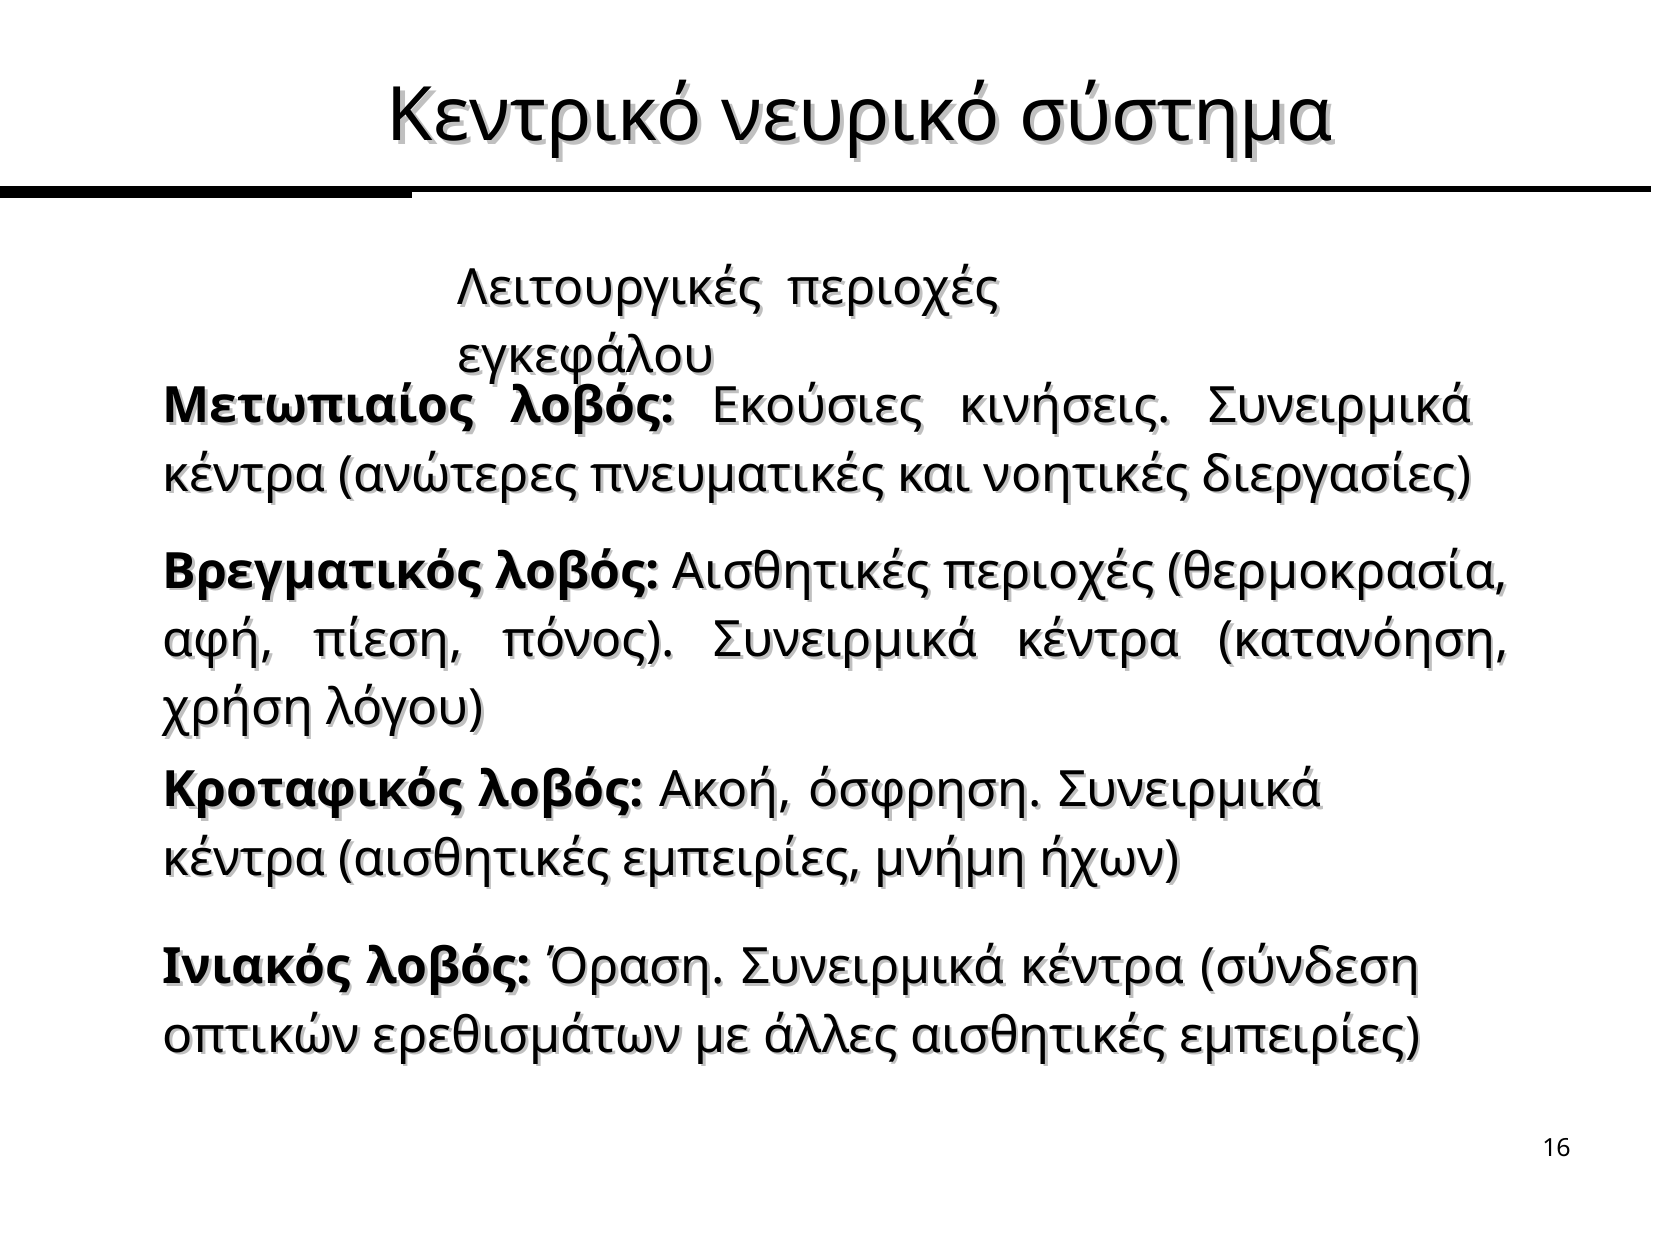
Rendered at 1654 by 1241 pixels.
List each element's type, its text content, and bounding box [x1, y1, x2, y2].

text_box Κροταφικός λοβός: Ακοή, όσφρηση. Συνειρμικά κέντρα (αισθητικές εμπειρίες, μνήμη ήχων) [147, 745, 1477, 882]
text_box Λειτουργικές περιοχές εγκεφάλου [442, 243, 1211, 319]
text_box Ινιακός λοβός: Όραση. Συνειρμικά κέντρα (σύνδεση οπτικών ερεθισμάτων με άλλες αισθητικές εμπειρίες) [147, 922, 1583, 1059]
text_box Κεντρικό νευρικό σύστημα [372, 52, 1276, 158]
text_box Μετωπιαίος λοβός: Εκούσιες κινήσεις. Συνειρμικά κέντρα (ανώτερες πνευματικές και νοητικές διεργασίες) [147, 361, 1501, 498]
text_box Βρεγματικός λοβός: Αισθητικές περιοχές (θερμοκρασία, αφή, πίεση, πόνος). Συνειρμικά κέντρα (κατανόηση, χρήση λόγου) [147, 527, 1524, 723]
